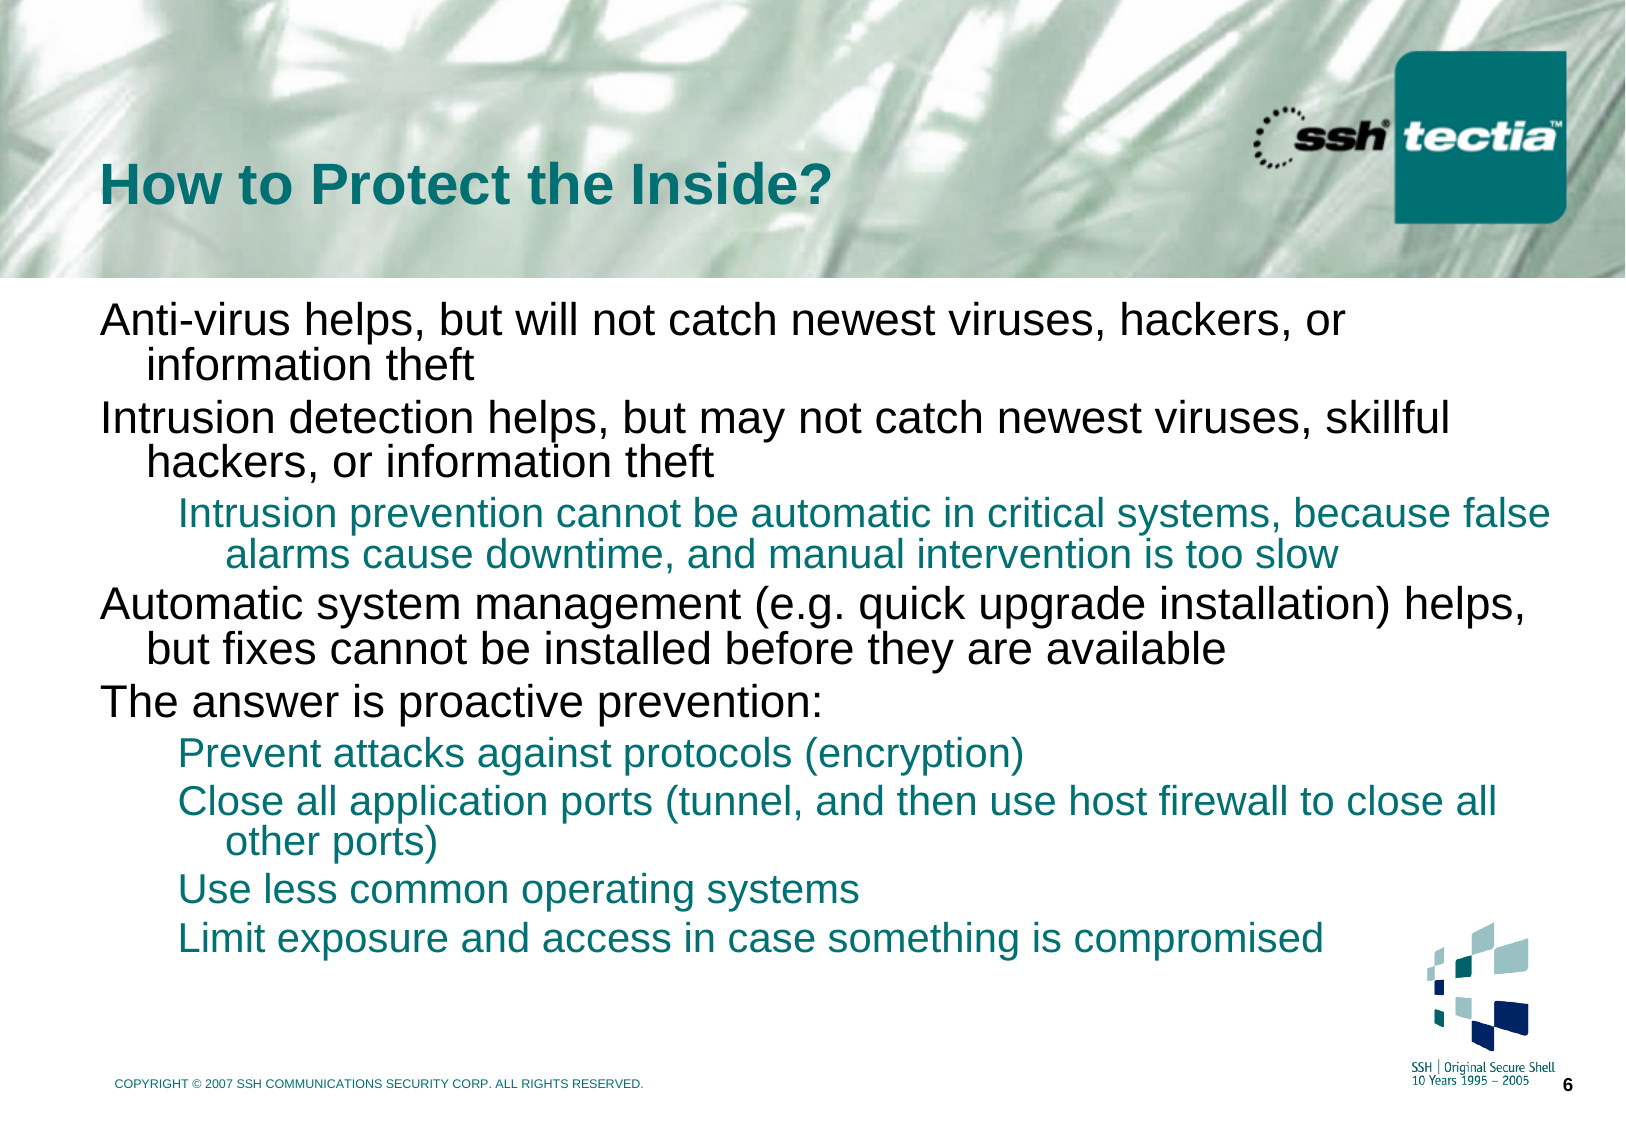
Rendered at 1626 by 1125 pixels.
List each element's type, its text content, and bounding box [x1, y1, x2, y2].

list Anti-virus helps, but will not catch newest viruses, hackers, or information theft Intrusion detection helps, but may not catch newest viruses, skillful hackers, or information theft Intrusion prevention cannot be automatic in critical systems, because false alarms cause downtime, and manual intervention is too slow Automatic system management (e.g. quick upgrade installation) helps, but fixes cannot be installed before they are available The answer is proactive prevention: Prevent attacks against protocols (encryption) Close all application ports (tunnel, and then use host firewall to close all other ports) Use less common operating systems Limit exposure and access in case something is compromised [99, 299, 1575, 1005]
picture [0, 0, 1626, 278]
title How to Protect the Inside? [99, 99, 923, 276]
